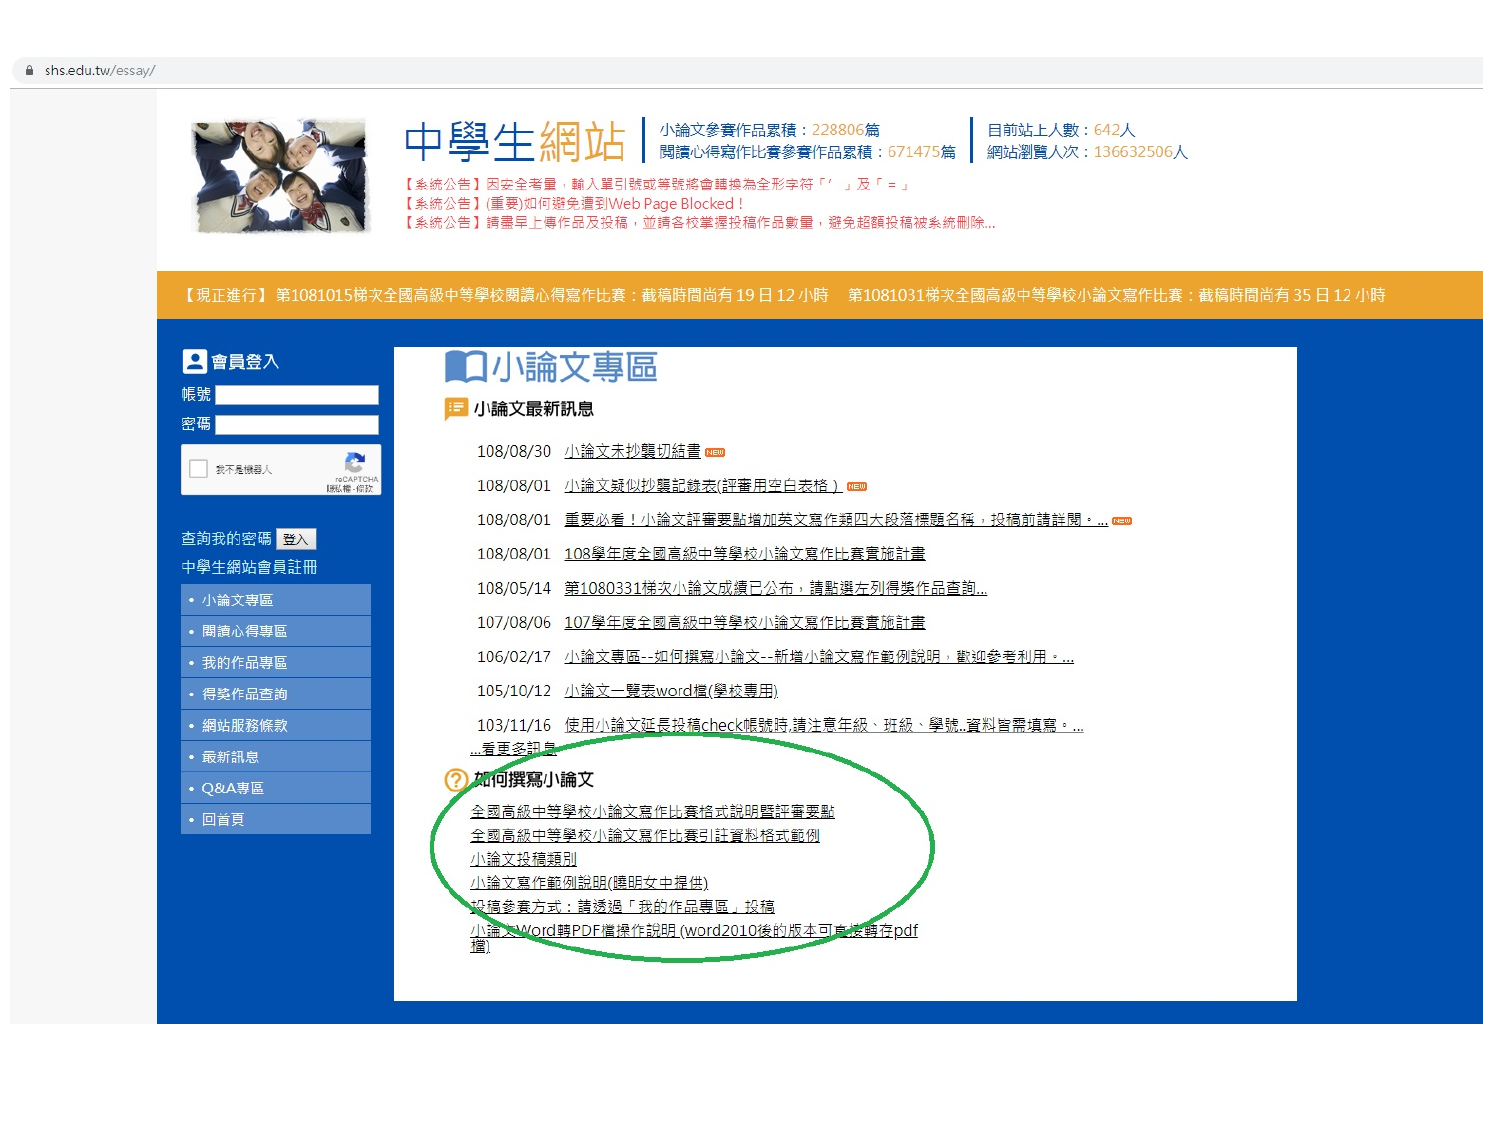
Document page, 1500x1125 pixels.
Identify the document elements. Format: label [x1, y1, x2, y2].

picture [10, 54, 1483, 1024]
